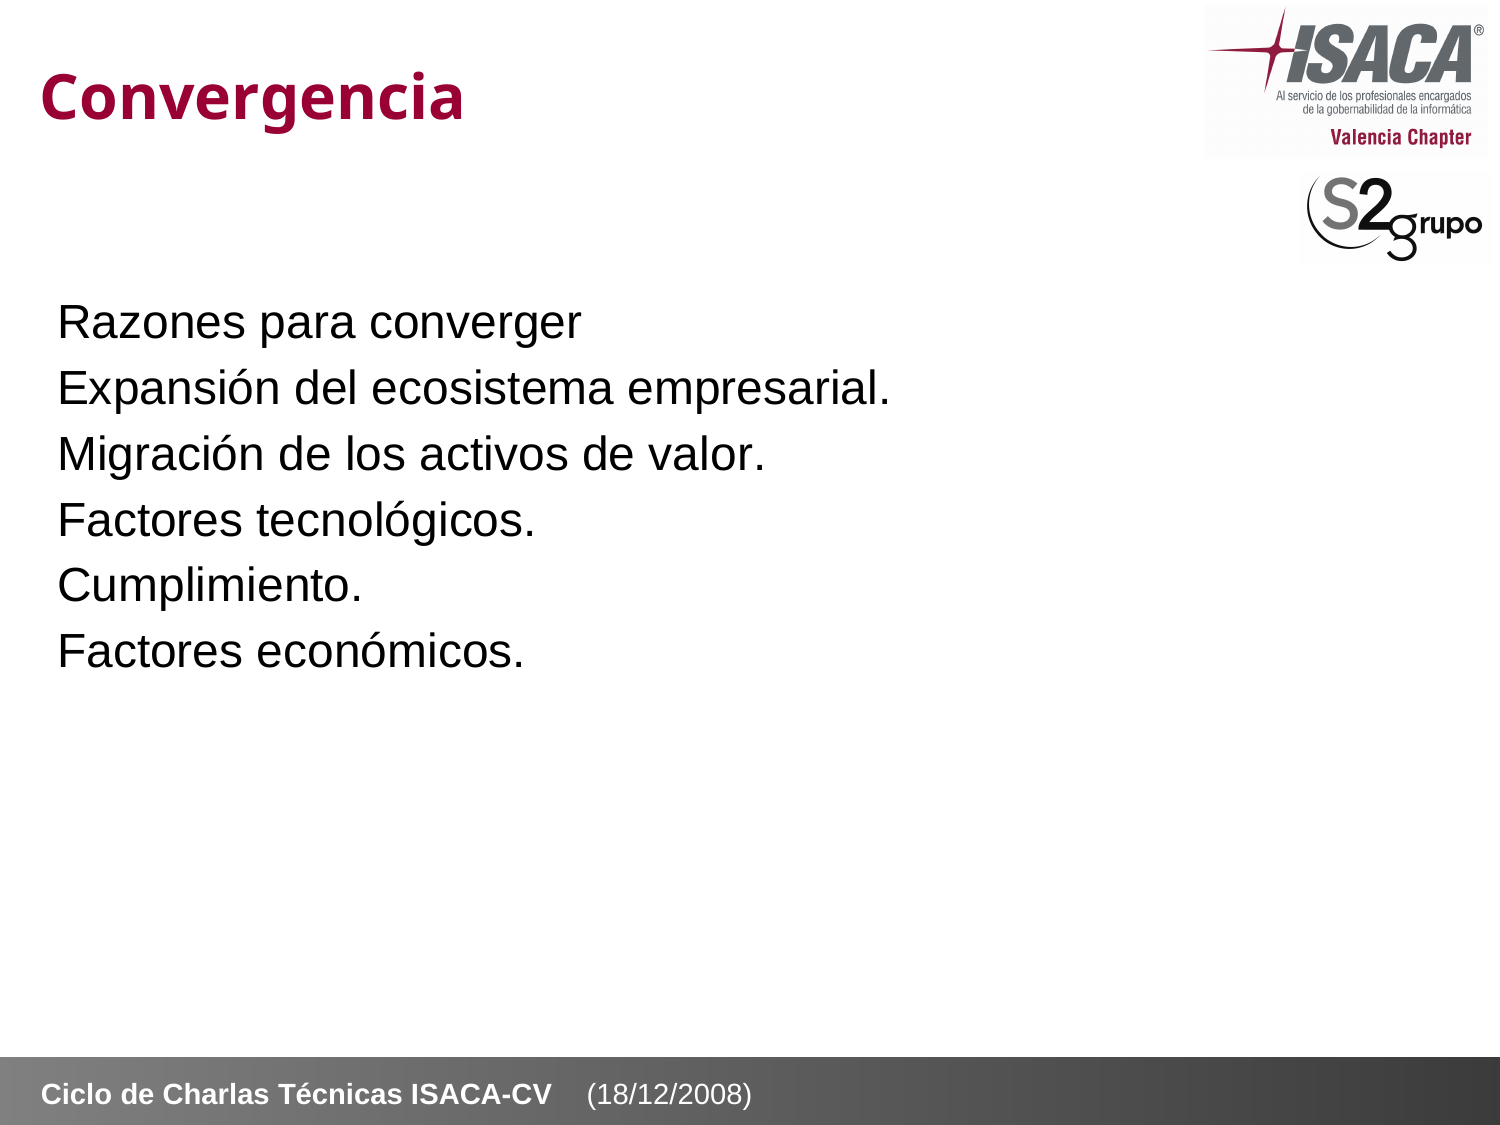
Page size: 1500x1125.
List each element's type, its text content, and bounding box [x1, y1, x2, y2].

title Convergencia [39, 45, 1199, 233]
picture [1299, 171, 1493, 266]
picture [1204, 5, 1488, 159]
list Razones para converger Expansión del ecosistema empresarial. Migración de los activos de valor. Factores tecnológicos. Cumplimiento. Factores económicos. [42, 287, 1472, 1026]
